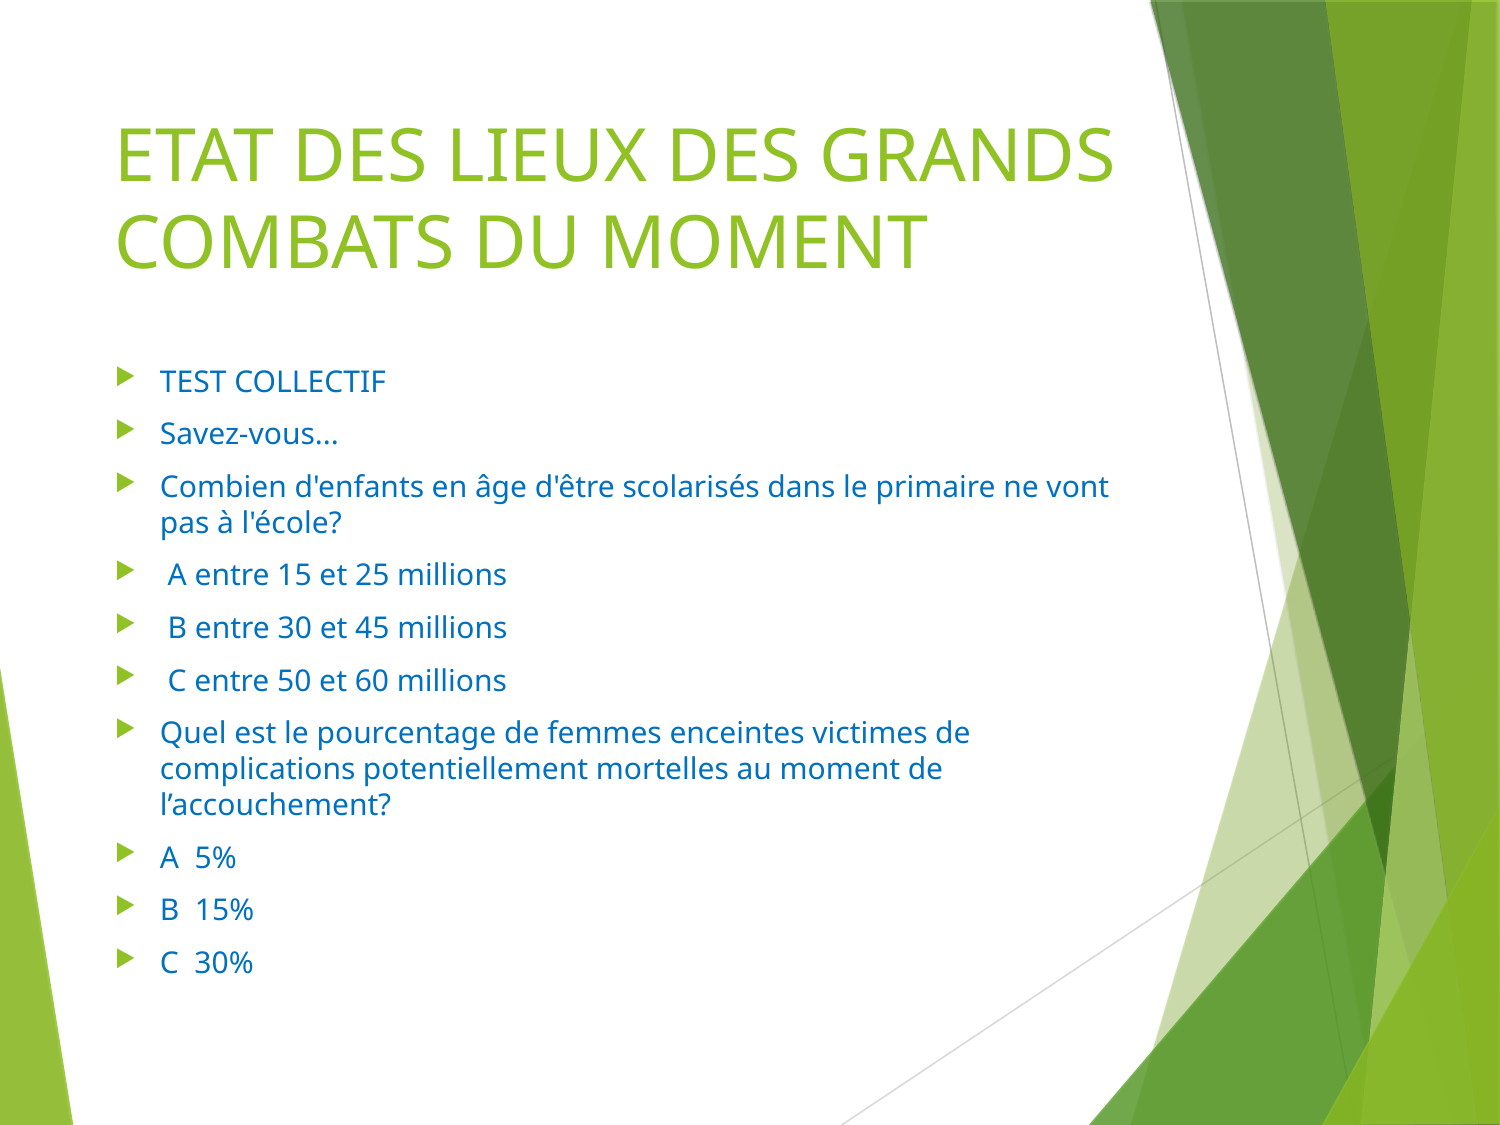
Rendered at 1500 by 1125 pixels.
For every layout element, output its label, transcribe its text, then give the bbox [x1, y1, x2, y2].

list TEST COLLECTIF Savez-vous... Combien d'enfants en âge d'être scolarisés dans le primaire ne vont pas à l'école? A entre 15 et 25 millions B entre 30 et 45 millions C entre 50 et 60 millions Quel est le pourcentage de femmes enceintes victimes de complications potentiellement mortelles au moment de l’accouchement? A 5% B 15% C 30% [99, 354, 1164, 992]
title ETAT DES LIEUX DES GRANDS COMBATS DU MOMENT [99, 99, 1142, 317]
